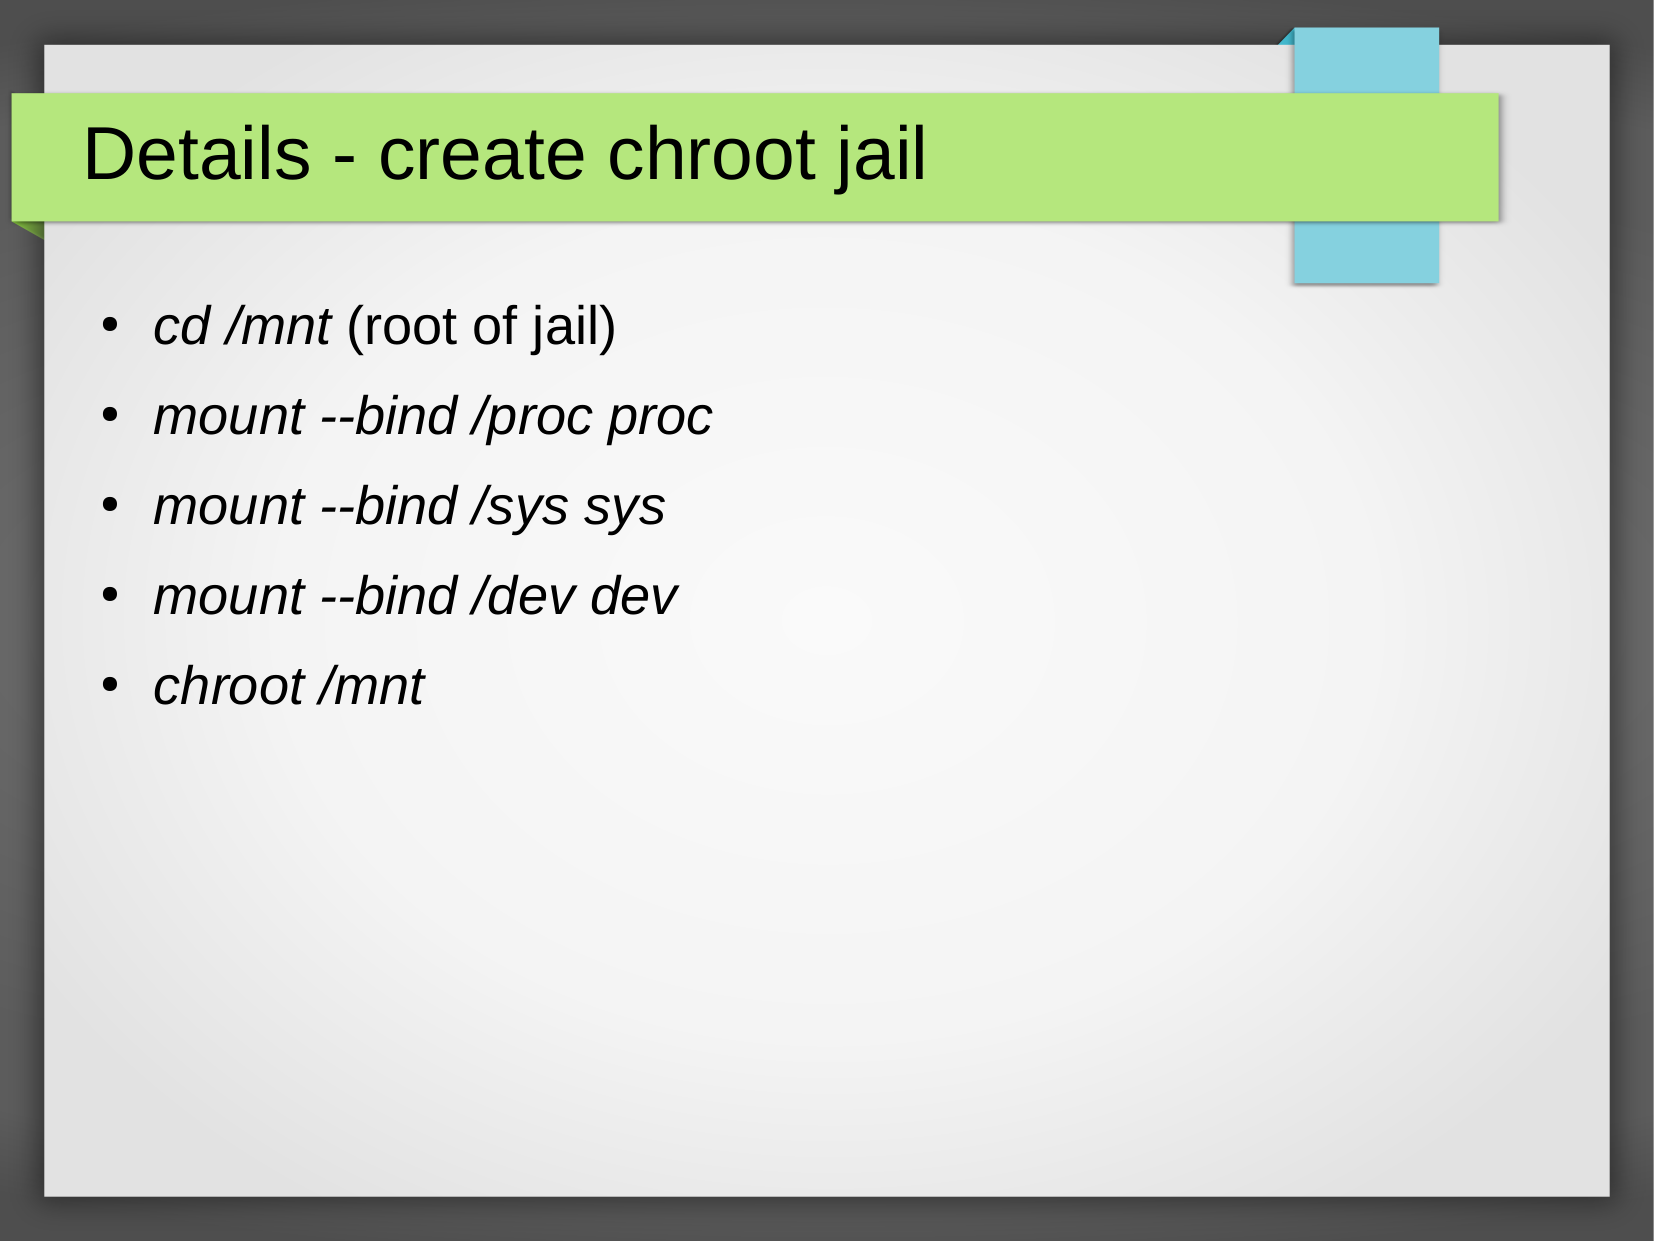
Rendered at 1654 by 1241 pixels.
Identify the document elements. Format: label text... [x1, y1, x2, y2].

title Details - create chroot jail [82, 94, 1264, 213]
picture [0, 0, 1654, 1241]
list cd /mnt (root of jail) mount --bind /proc proc mount --bind /sys sys mount --bind /dev dev chroot /mnt [82, 295, 1571, 1015]
